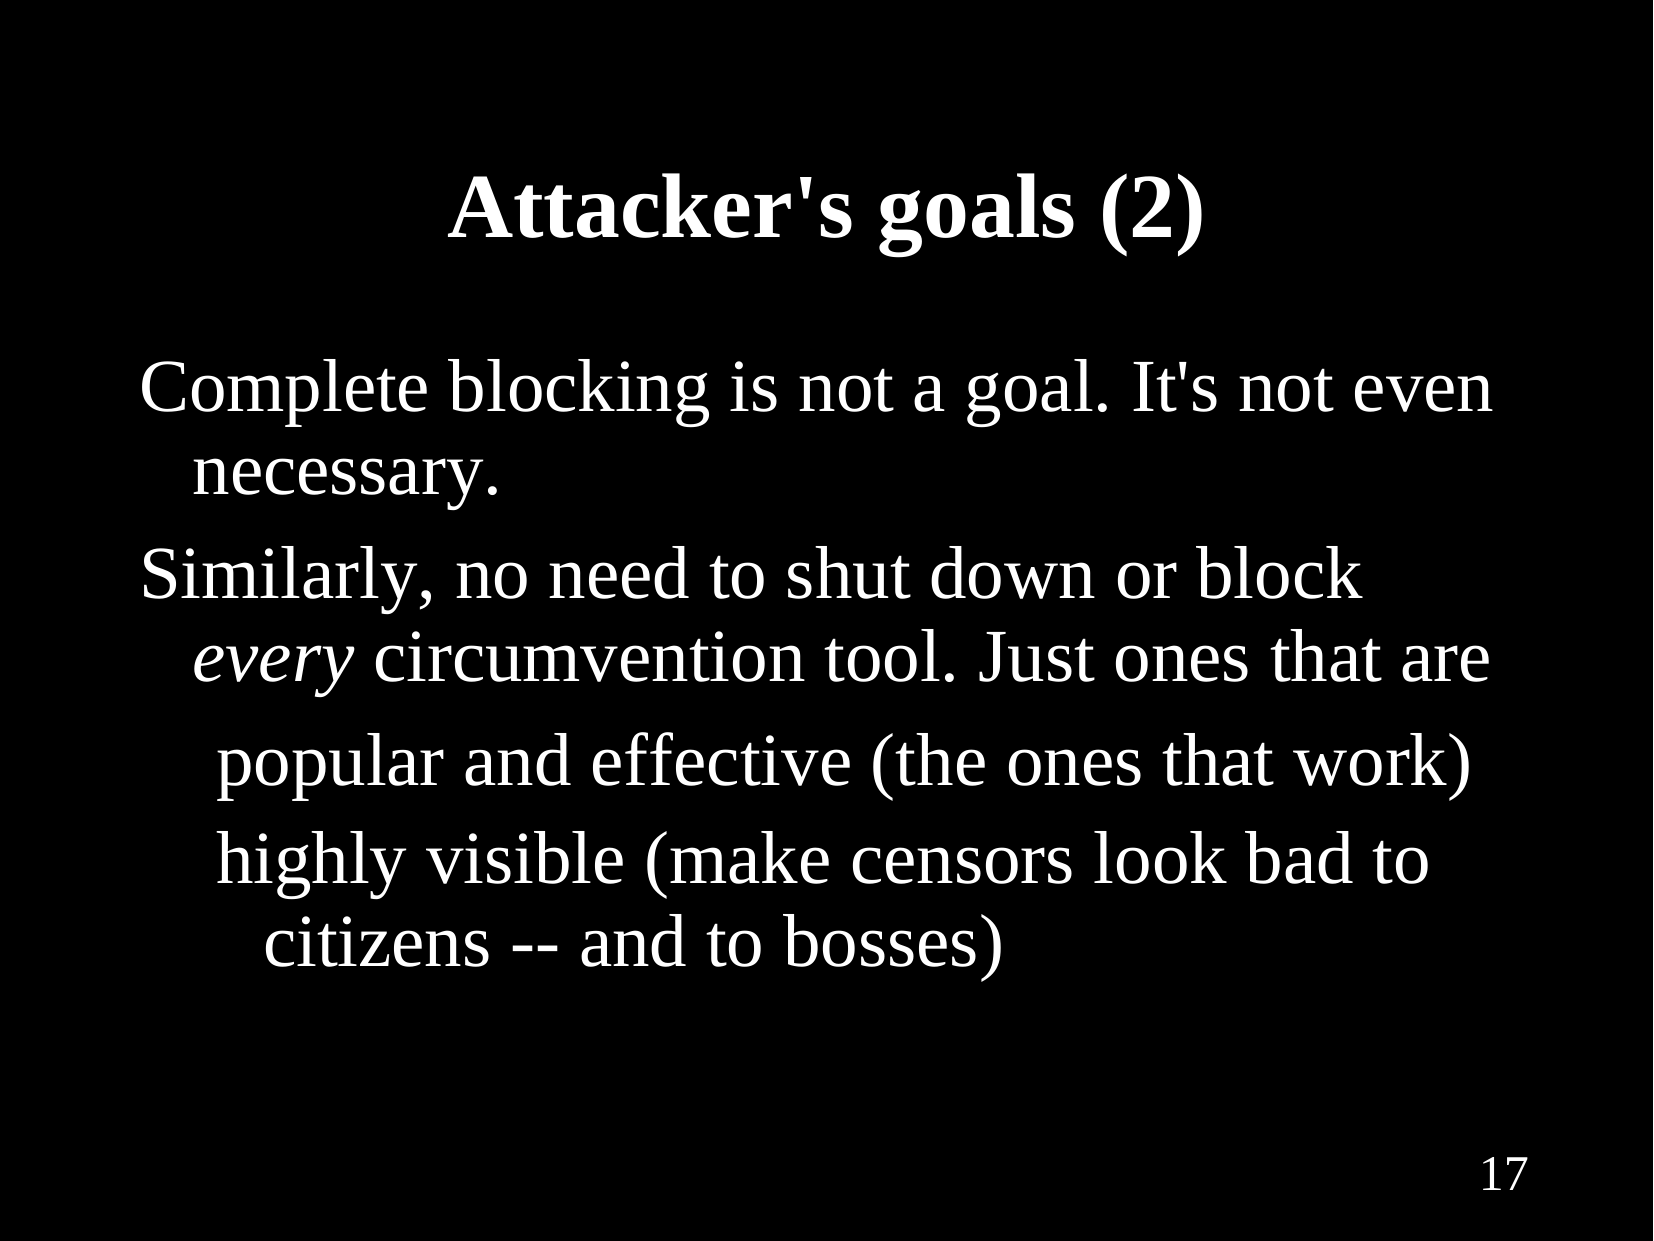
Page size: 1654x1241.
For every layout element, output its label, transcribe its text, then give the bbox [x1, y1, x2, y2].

list Complete blocking is not a goal. It's not even necessary. Similarly, no need to shut down or block every circumvention tool. Just ones that are popular and effective (the ones that work) highly visible (make censors look bad to citizens -- and to bosses) [121, 344, 1534, 1136]
title Attacker's goals (2) [121, 102, 1534, 311]
